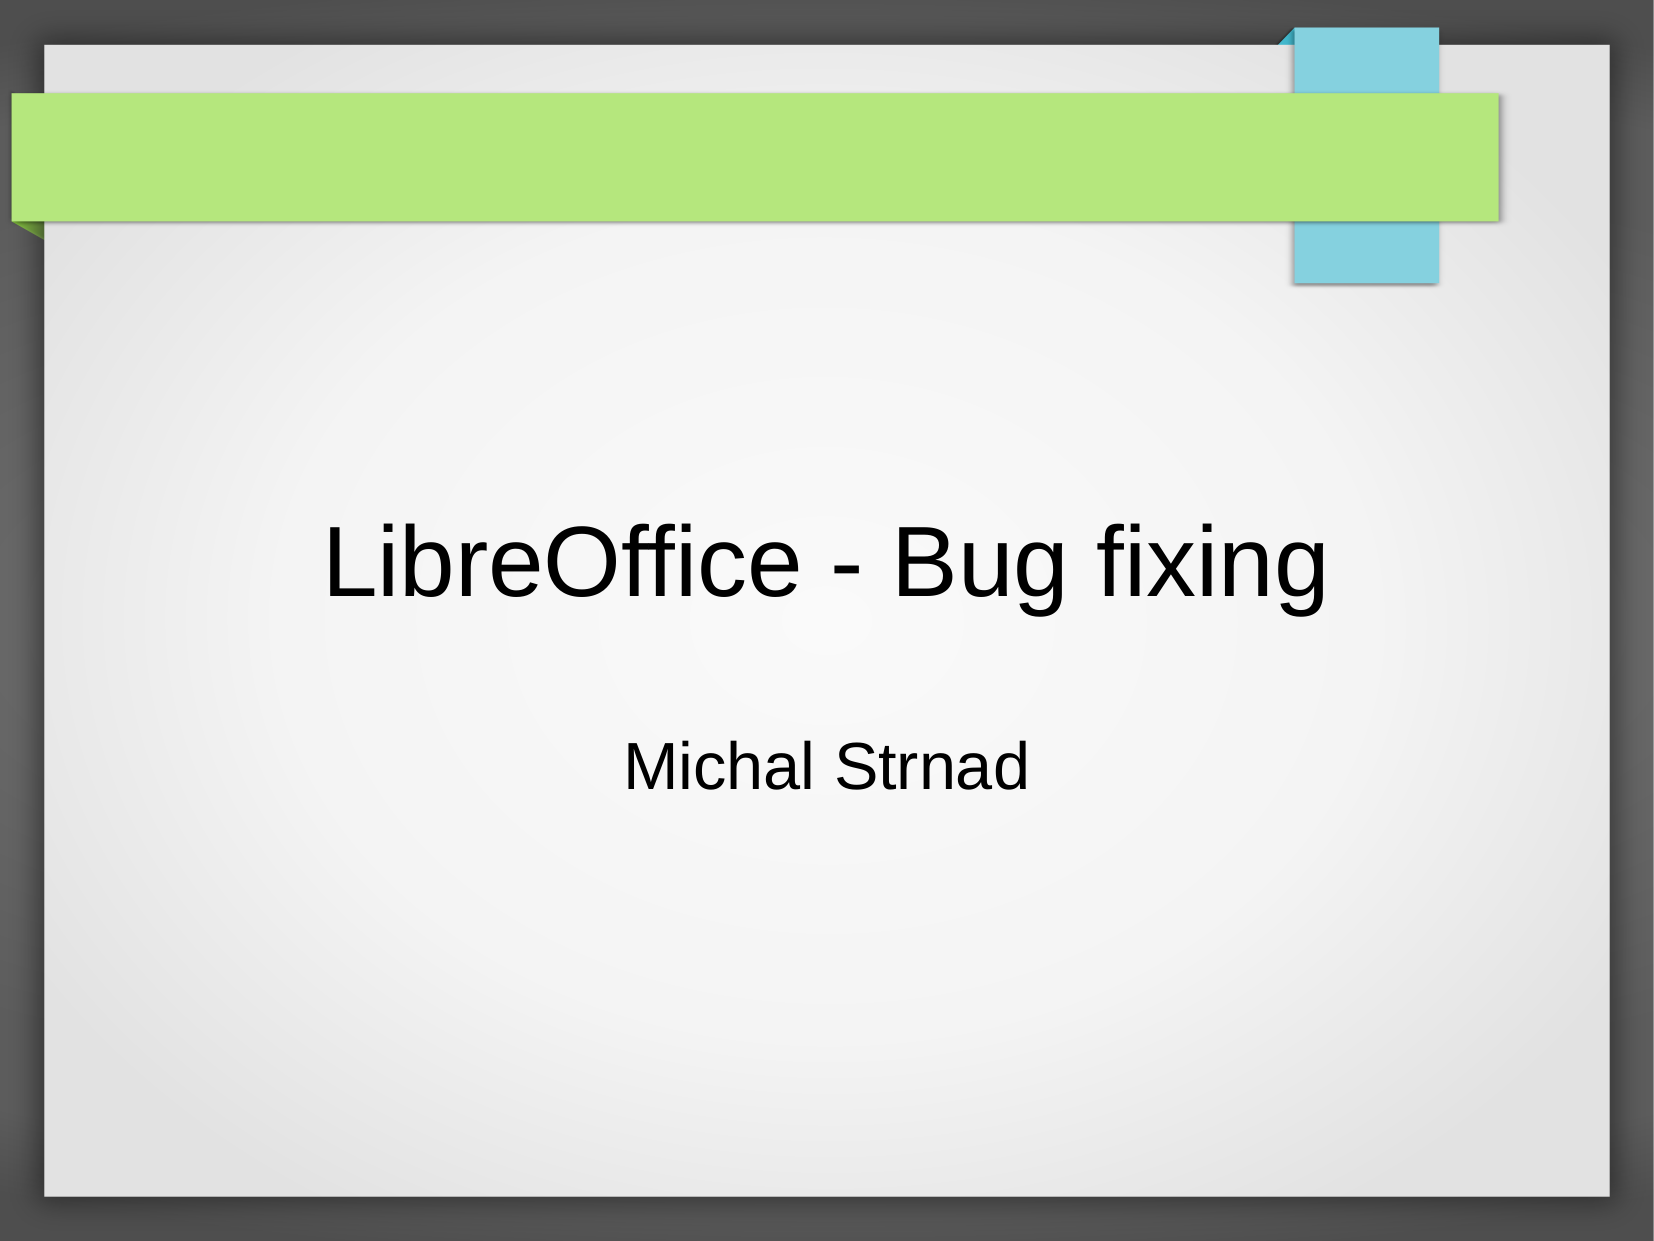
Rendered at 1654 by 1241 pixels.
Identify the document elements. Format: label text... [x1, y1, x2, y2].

picture [0, 0, 1654, 1241]
subtitle LibreOffice - Bug fixing Michal Strnad [82, 295, 1571, 1015]
